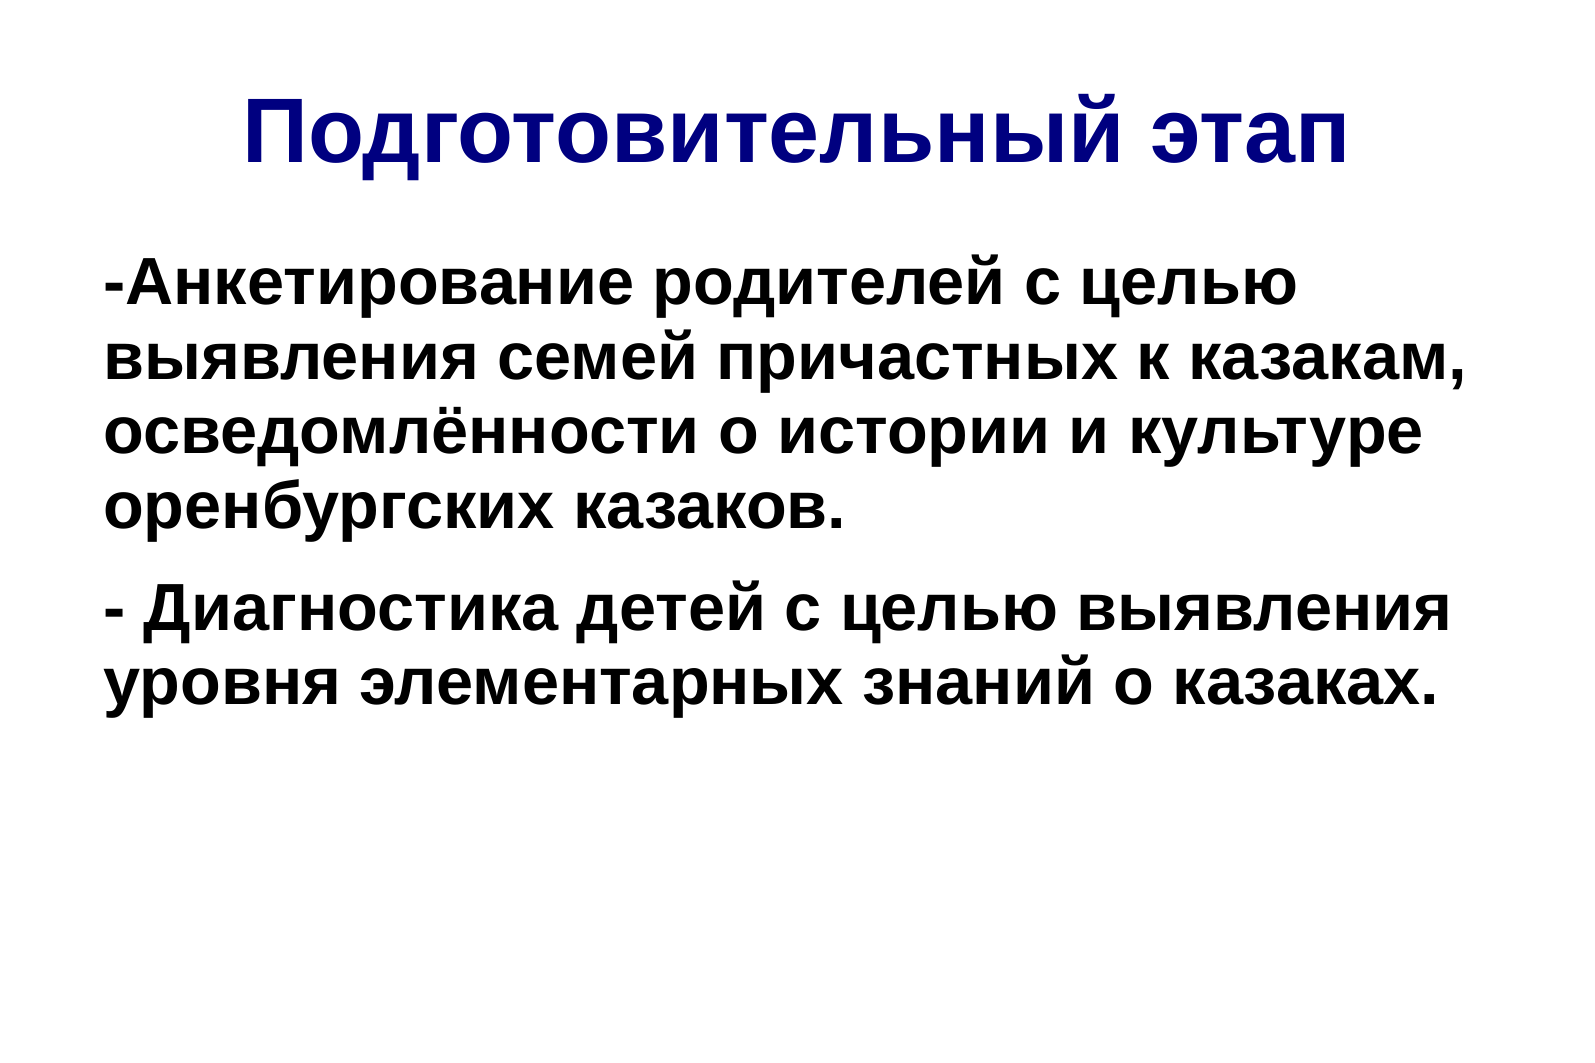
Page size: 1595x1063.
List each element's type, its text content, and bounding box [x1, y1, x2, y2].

table_header -Анкетирование родителей с целью выявления семей причастных к казакам, осведомлённости о истории и культуре оренбургских казаков. - Диагностика детей с целью выявления уровня элементарных знаний о казаках. [89, 236, 1535, 945]
title Подготовительный этап [79, 42, 1515, 220]
